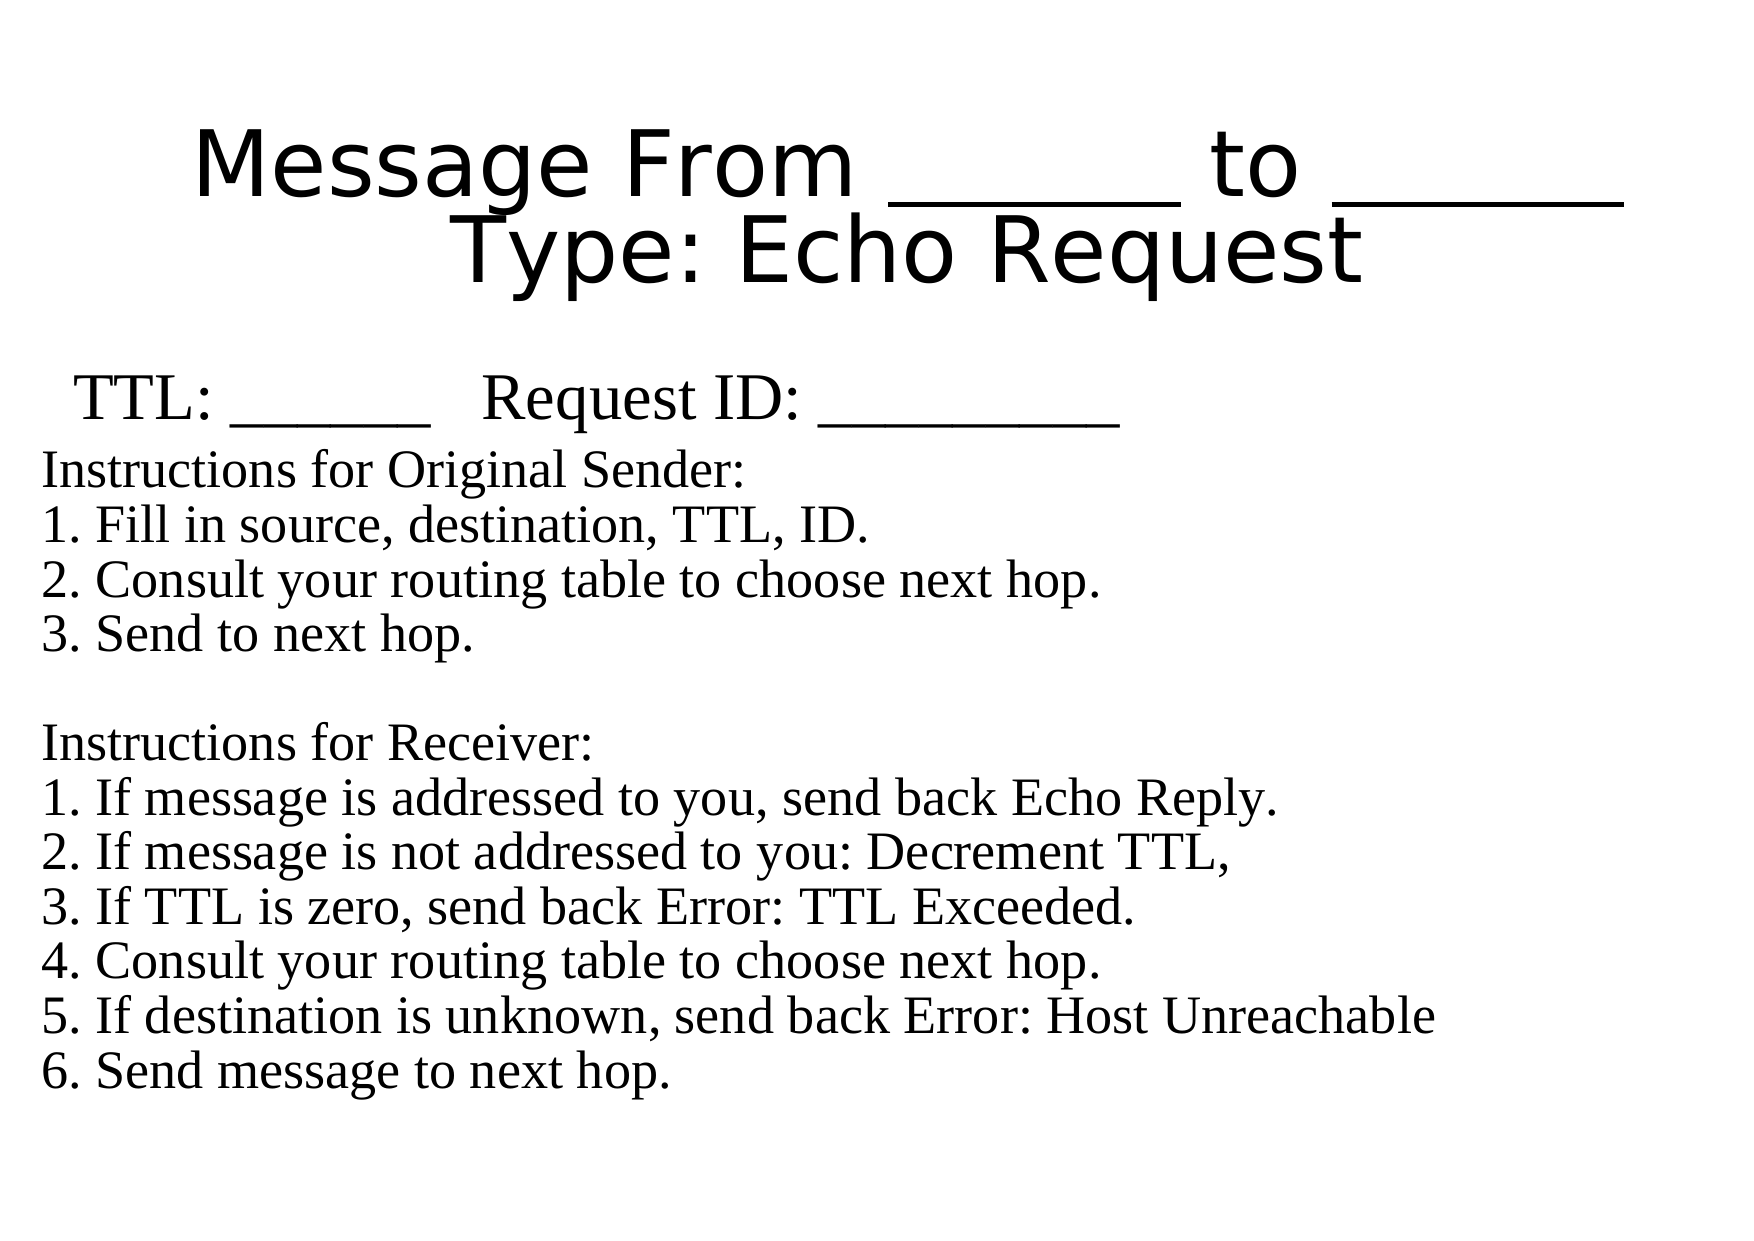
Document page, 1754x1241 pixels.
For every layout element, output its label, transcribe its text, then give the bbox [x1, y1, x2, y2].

text_box TTL: ______ Request ID: _________ [58, 358, 1465, 444]
title Message From to Type: Echo Request [123, 63, 1692, 364]
text_box Instructions for Original Sender: 1. Fill in source, destination, TTL, ID. 2. Consult your routing table to choose next hop. 3. Send to next hop. Instructions for Receiver: 1. If message is addressed to you, send back Echo Reply. 2. If message is not addressed to you: Decrement TTL, 3. If TTL is zero, send back Error: TTL Exceeded. 4. Consult your routing table to choose next hop. 5. If destination is unknown, send back Error: Host Unreachable 6. Send message to next hop. [41, 444, 1696, 1226]
